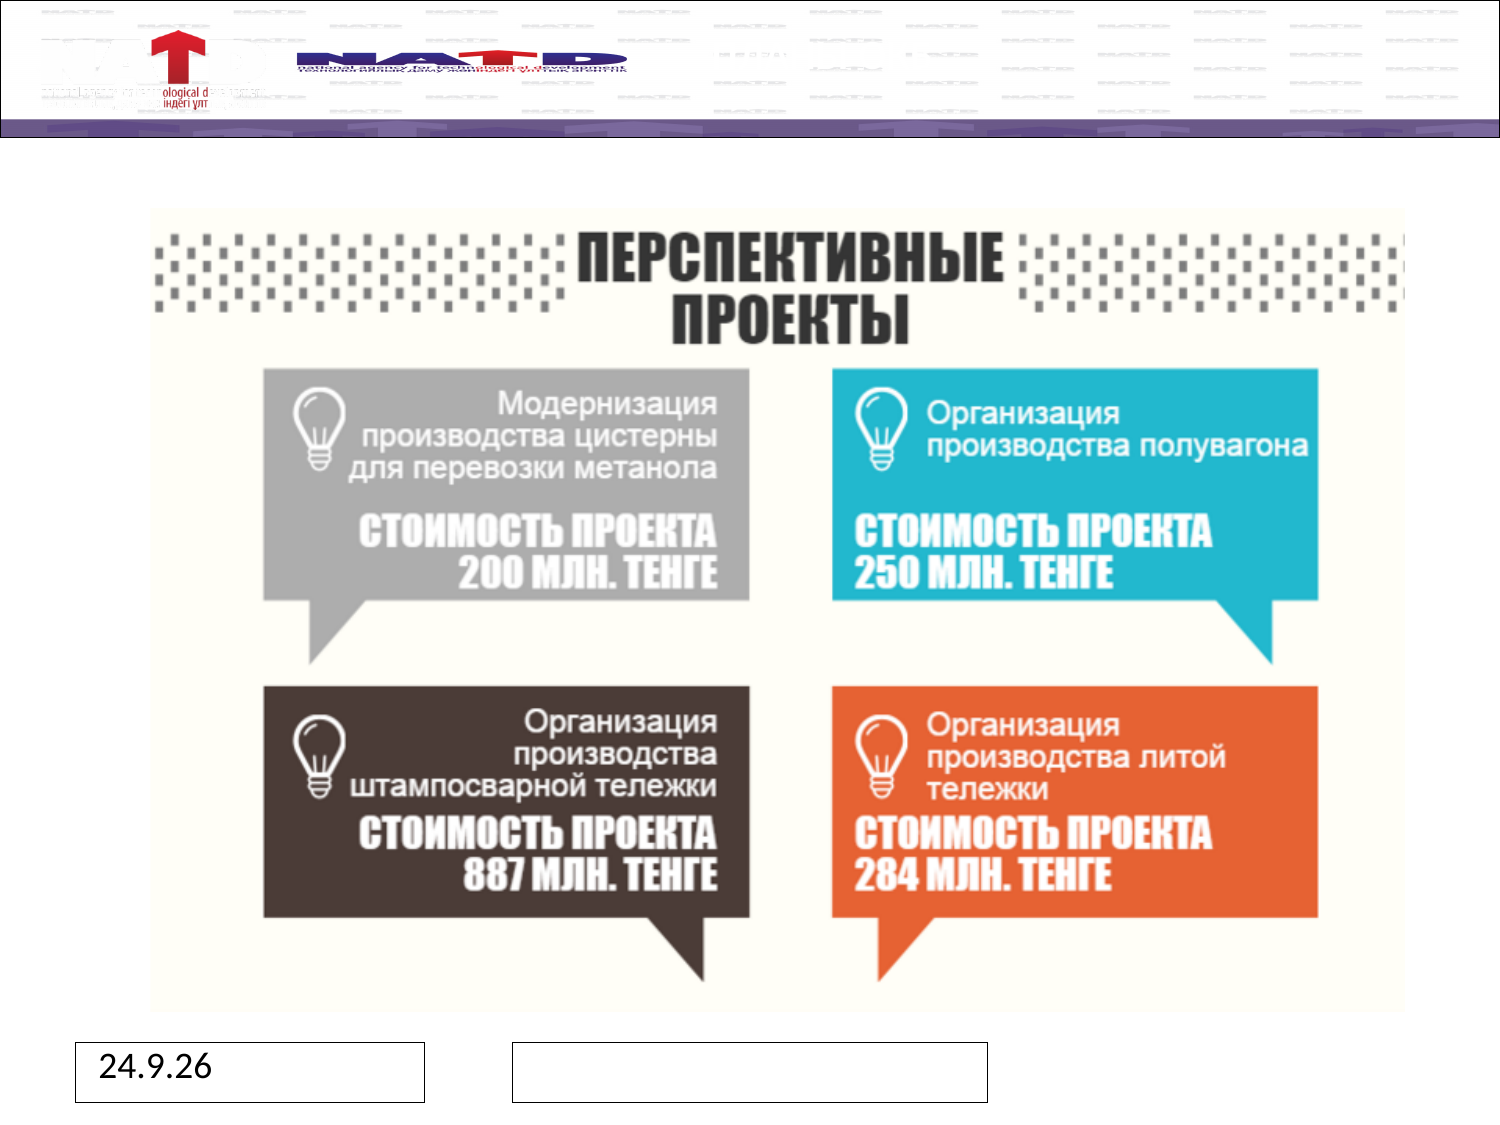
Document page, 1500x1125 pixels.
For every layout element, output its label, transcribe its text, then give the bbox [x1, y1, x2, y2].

text_box ПЛАНЫ ОКБ [183, 30, 1463, 114]
picture [0, 0, 1500, 138]
picture [135, 208, 1405, 1012]
